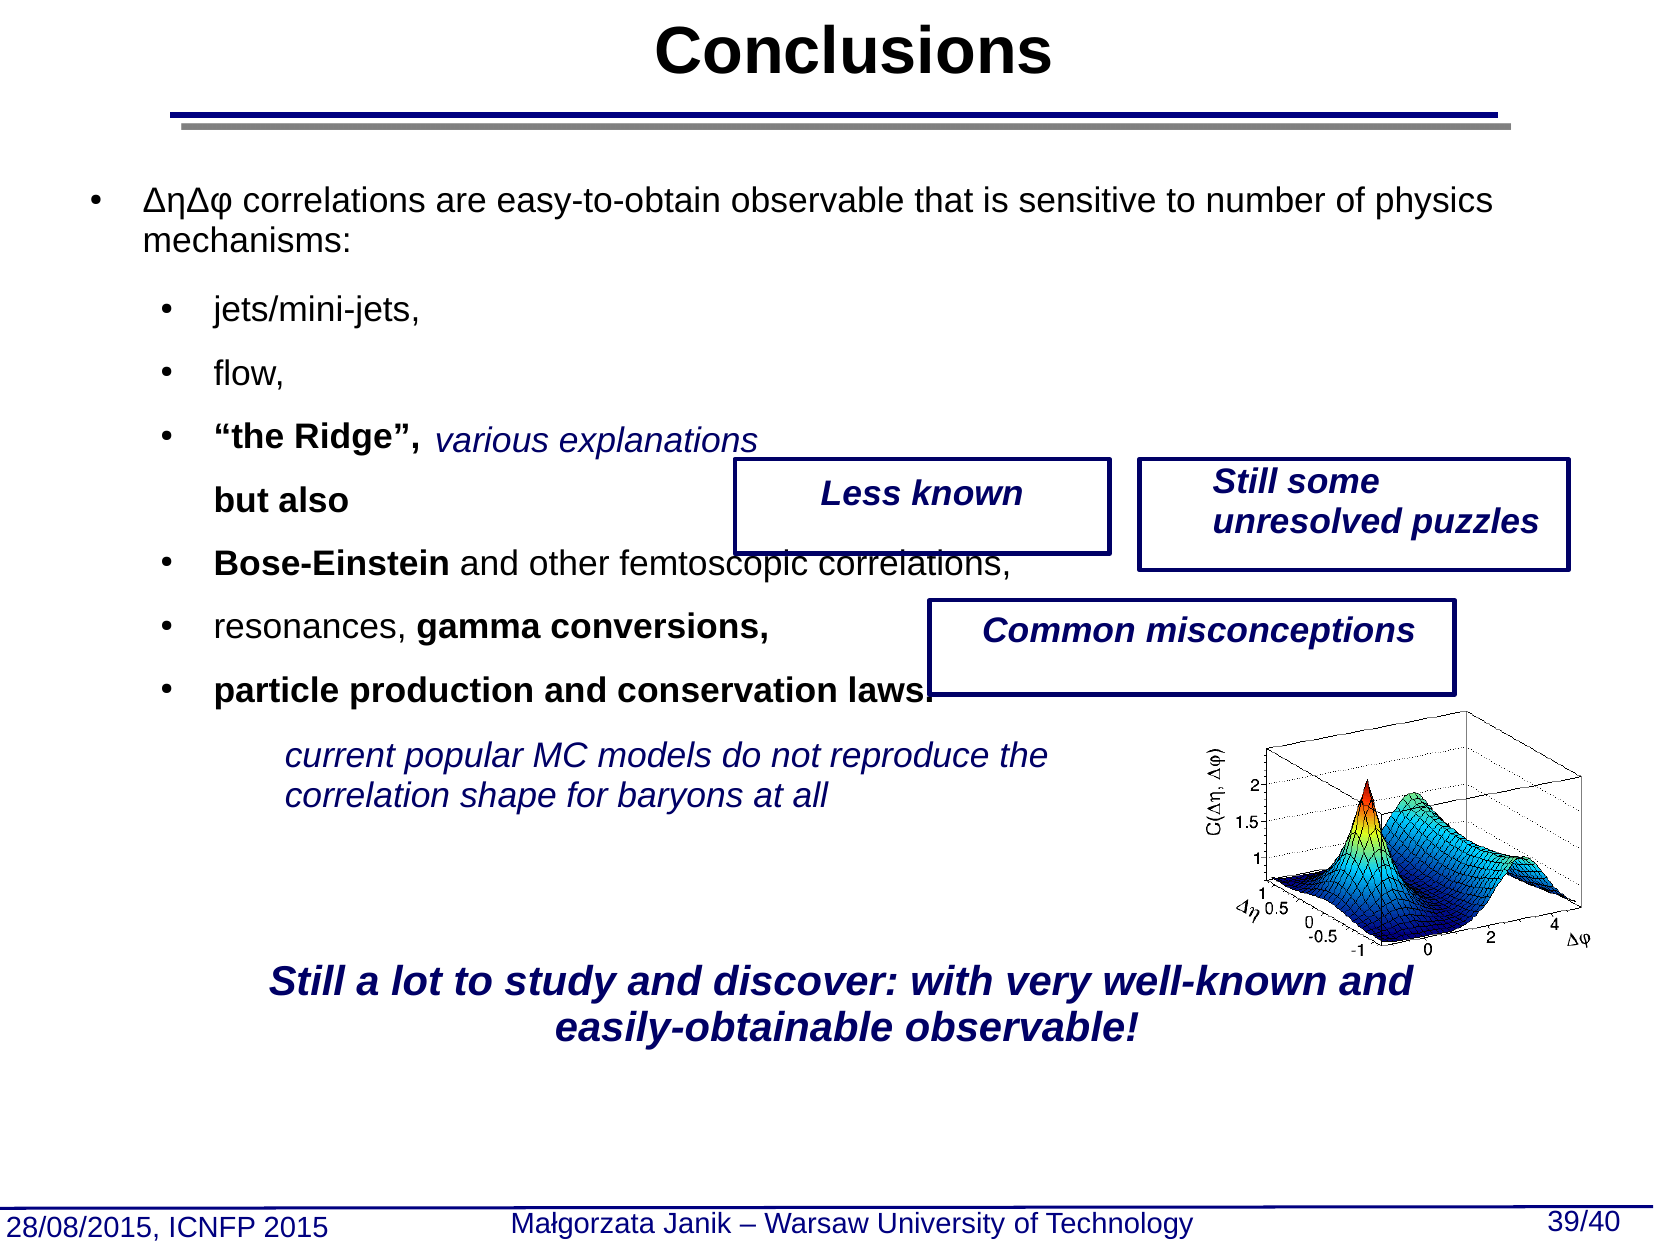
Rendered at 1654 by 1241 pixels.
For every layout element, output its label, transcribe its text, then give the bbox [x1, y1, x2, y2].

text_box various explanations [434, 420, 975, 475]
picture [1179, 694, 1606, 975]
text_box Less known [734, 459, 1110, 554]
text_box Still some unresolved puzzles [1139, 459, 1569, 571]
text_box Still a lot to study and discover: with very well-known and easily-obtainable observable! [89, 950, 1605, 1111]
list ΔηΔφ correlations are easy-to-obtain observable that is sensitive to number of physics mechanisms: jets/mini-jets, flow, “the Ridge”, but also Bose-Einstein and other femtoscopic correlations, resonances, gamma conversions, particle production and conservation laws. [71, 180, 1560, 901]
text_box Common misconceptions [929, 600, 1455, 695]
title Conclusions [74, 0, 1563, 154]
text_box current popular MC models do not reproduce the correlation shape for baryons at all [284, 735, 1110, 826]
